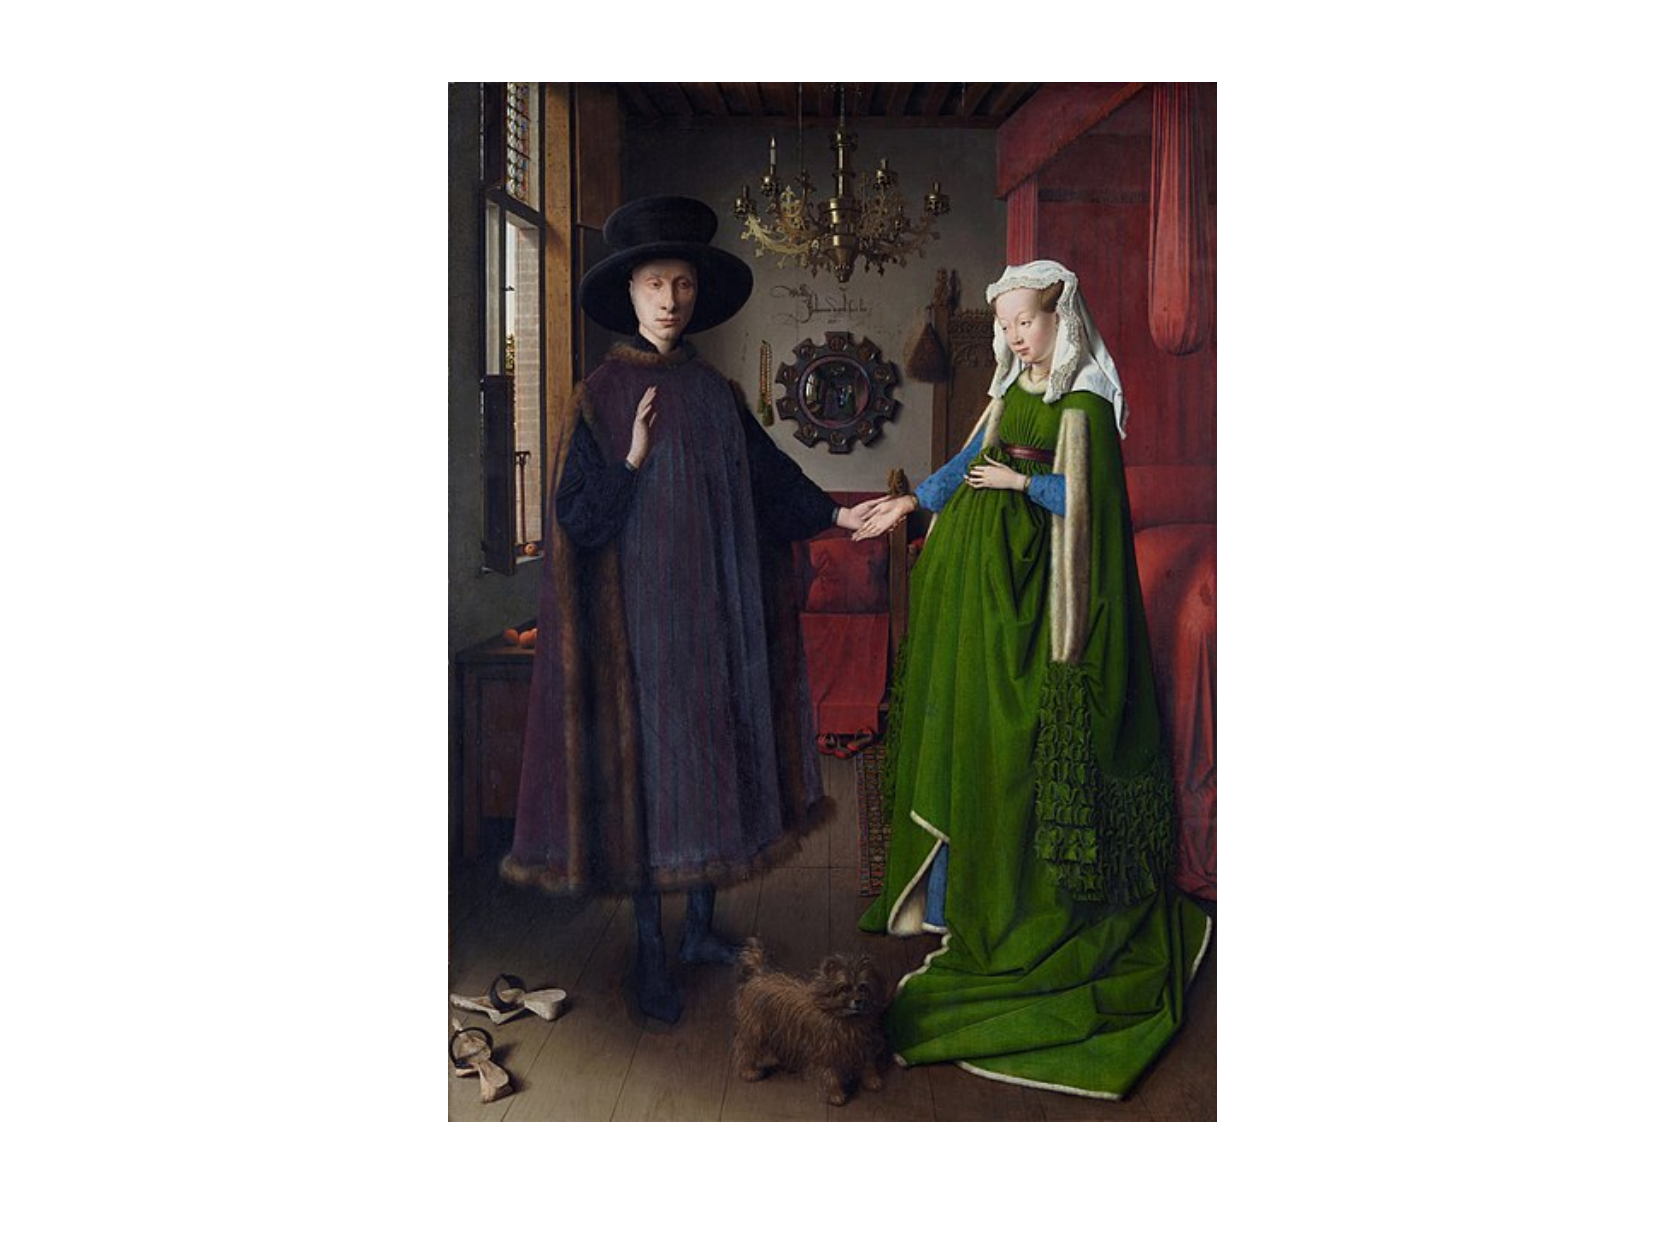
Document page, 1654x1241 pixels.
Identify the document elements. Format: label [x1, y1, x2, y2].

picture [448, 82, 1217, 1123]
